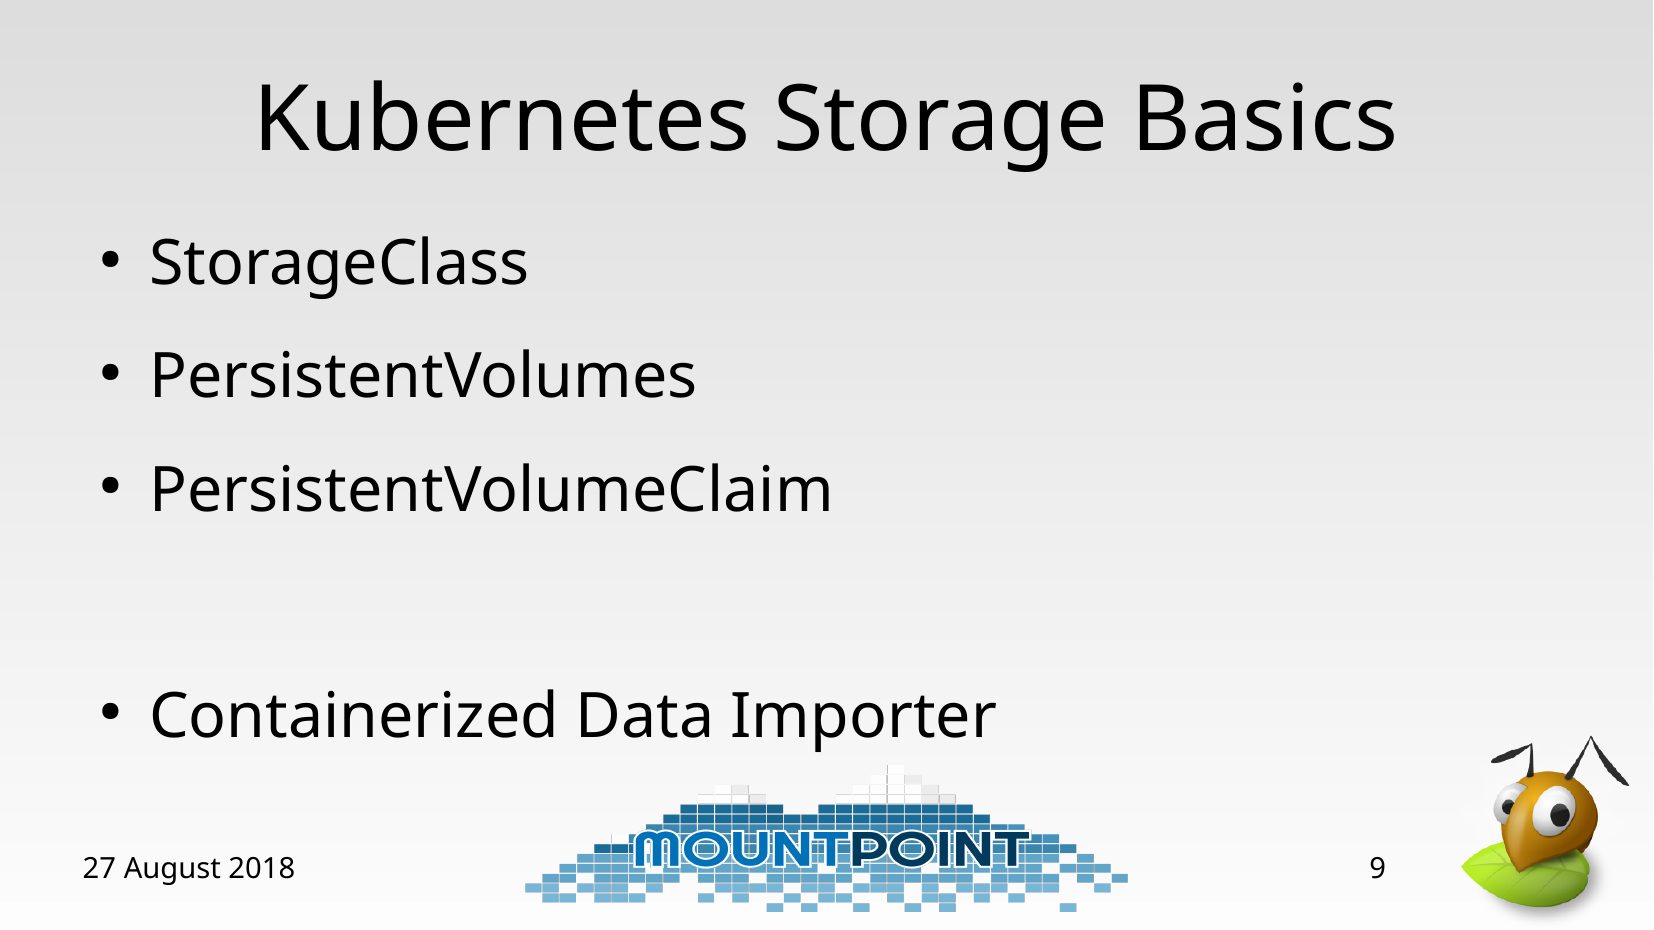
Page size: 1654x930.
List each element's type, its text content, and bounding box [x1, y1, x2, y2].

picture [525, 765, 1128, 912]
list StorageClass PersistentVolumes PersistentVolumeClaim Containerized Data Importer [82, 217, 1571, 757]
picture [1432, 727, 1653, 930]
title Kubernetes Storage Basics [82, 37, 1571, 193]
